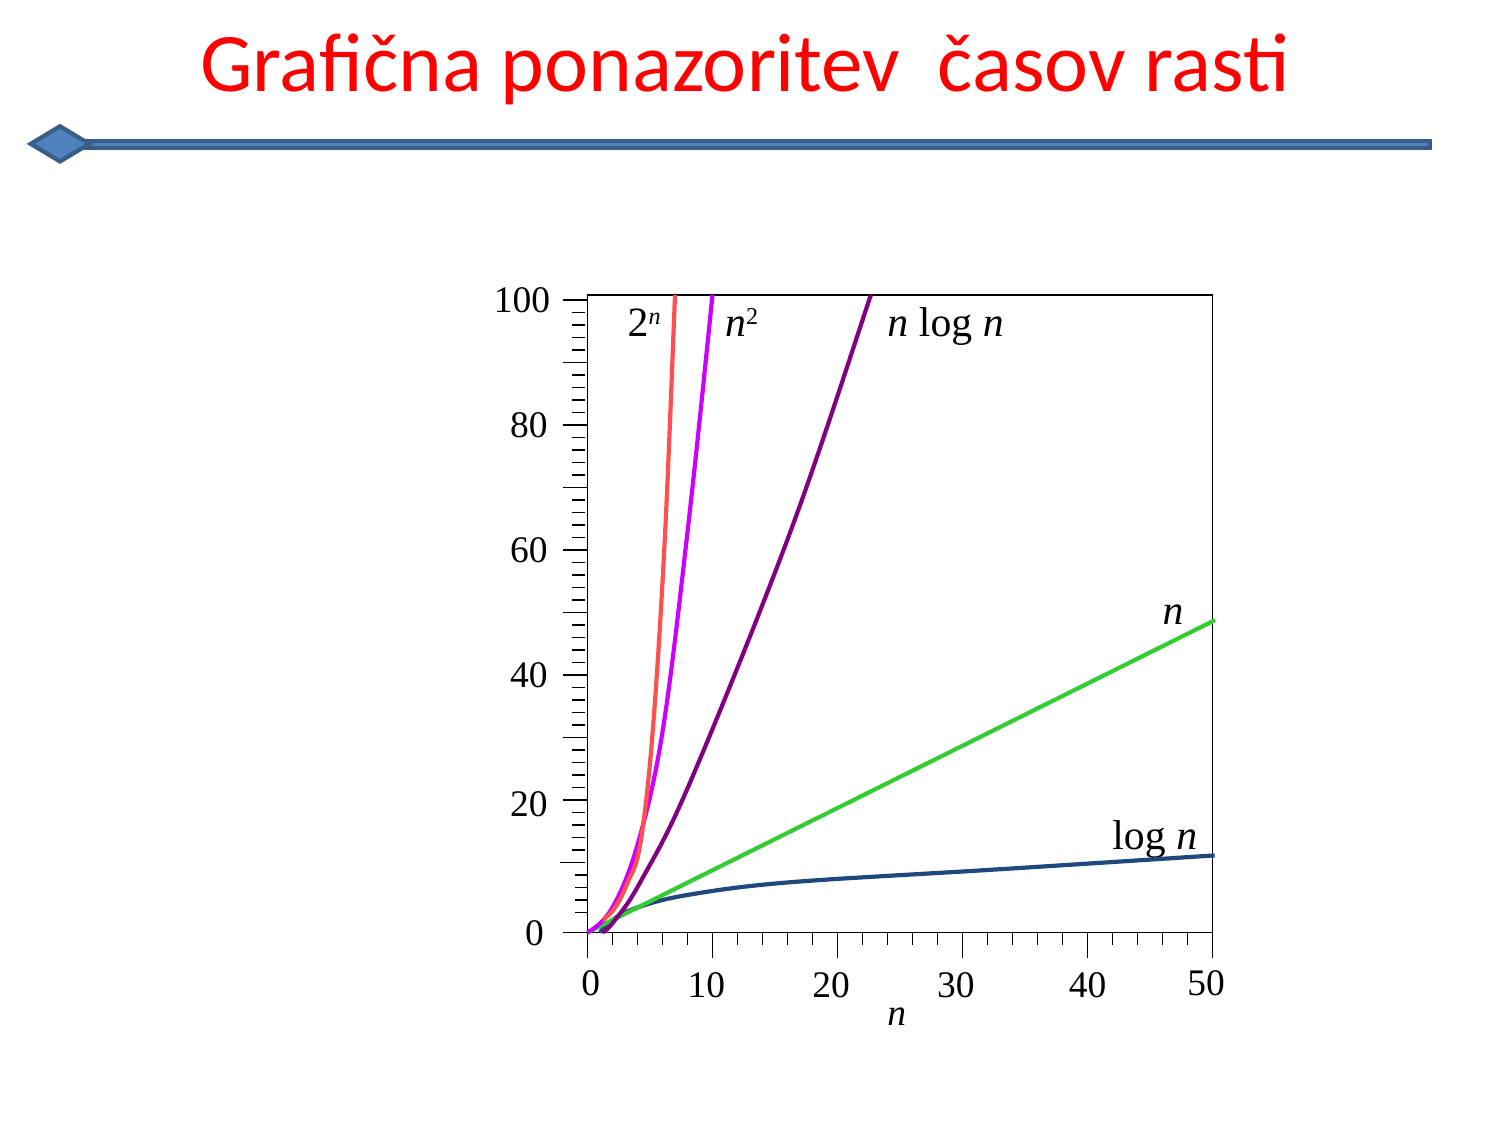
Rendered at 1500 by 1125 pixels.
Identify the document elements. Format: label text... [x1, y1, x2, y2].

text_box 30 [936, 959, 975, 1005]
text_box 0 [562, 957, 600, 1003]
text_box n2 [724, 295, 763, 346]
text_box [610, 294, 868, 918]
text_box n [887, 987, 907, 1033]
text_box 40 [1068, 959, 1107, 1005]
text_box 2n [627, 295, 666, 346]
text_box 80 [509, 399, 548, 445]
text_box [628, 294, 1213, 908]
text_box [668, 624, 1213, 896]
text_box 0 [524, 907, 544, 953]
title Grafična ponazoritev časov rasti [70, 0, 1421, 118]
text_box 100 [487, 274, 550, 321]
text_box [652, 294, 710, 773]
text_box log n [1112, 807, 1213, 858]
text_box n log n [887, 295, 1013, 346]
text_box 50 [1187, 957, 1225, 1003]
text_box 60 [509, 524, 548, 571]
text_box 20 [812, 959, 850, 1005]
text_box n [1162, 582, 1200, 633]
text_box 10 [687, 959, 726, 1005]
text_box [587, 294, 672, 929]
text_box 20 [509, 778, 548, 824]
text_box [607, 858, 1213, 933]
text_box 40 [509, 649, 548, 696]
